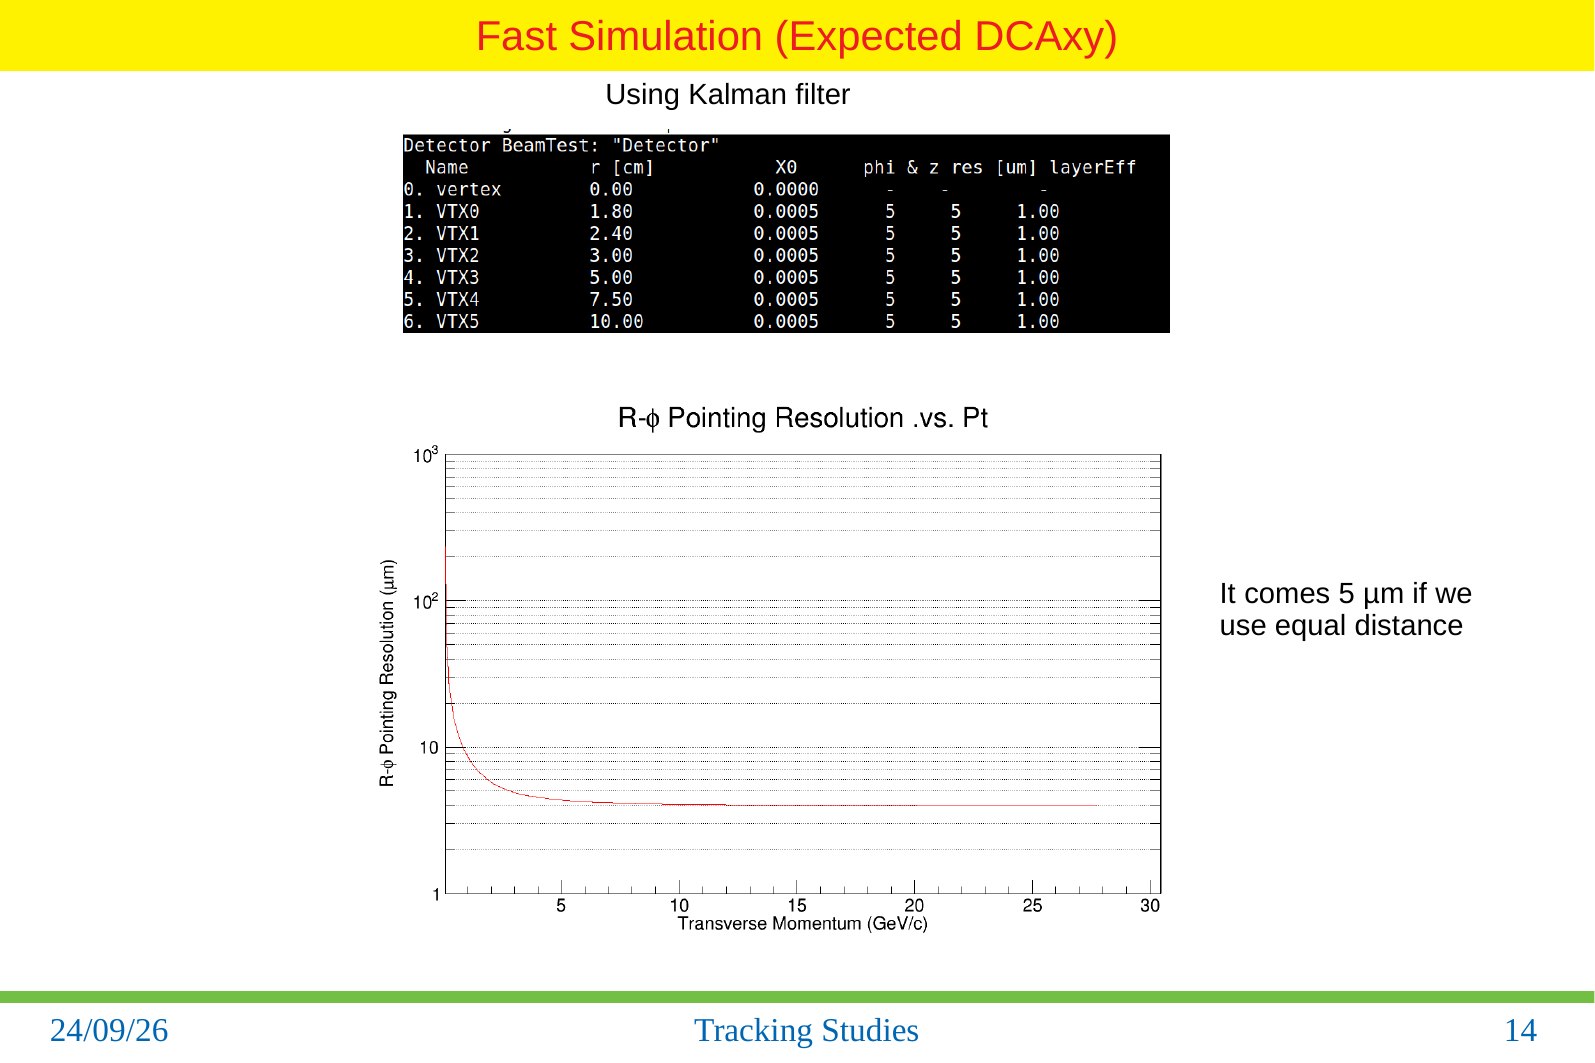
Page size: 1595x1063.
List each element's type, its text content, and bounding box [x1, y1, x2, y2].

picture [402, 129, 1170, 335]
text_box Using Kalman filter [590, 70, 1134, 119]
picture [370, 401, 1193, 945]
title Fast Simulation (Expected DCAxy) [0, 0, 1595, 71]
text_box It comes 5 µm if we use equal distance [1204, 569, 1536, 650]
